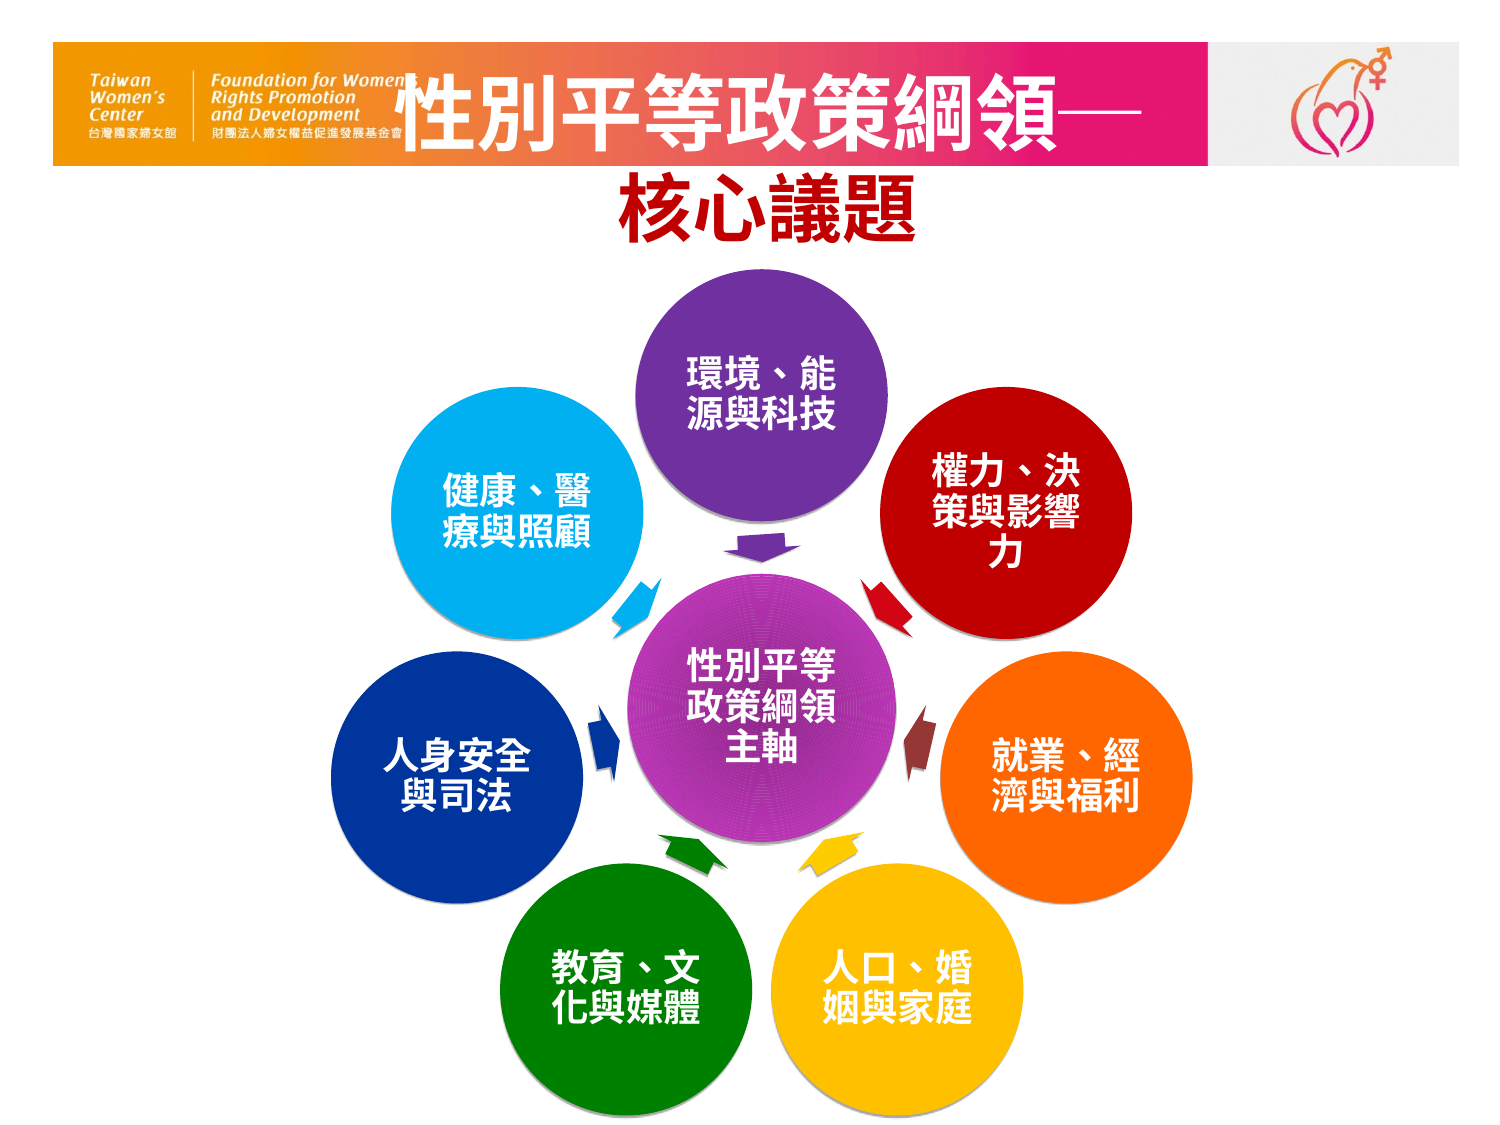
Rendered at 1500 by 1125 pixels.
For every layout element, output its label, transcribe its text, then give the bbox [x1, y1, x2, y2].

text_box 人身安全與司法 [331, 651, 584, 904]
text_box 健康、醫療與照顧 [391, 386, 644, 639]
text_box 教育、文化與媒體 [500, 863, 753, 1116]
text_box 就業、經濟與福利 [940, 651, 1193, 904]
text_box 性別平等政策綱領主軸 [627, 573, 897, 843]
text_box [657, 834, 729, 875]
text_box [903, 705, 937, 782]
text_box [587, 704, 620, 782]
title 性別平等政策綱領─ 核心議題 [194, 45, 1341, 268]
text_box [797, 831, 866, 876]
text_box 環境、能源與科技 [635, 269, 888, 522]
text_box [860, 578, 913, 638]
text_box [611, 577, 662, 640]
text_box 人口、婚姻與家庭 [771, 863, 1024, 1116]
text_box [722, 532, 802, 563]
text_box 權力、決策與影響力 [880, 386, 1133, 639]
